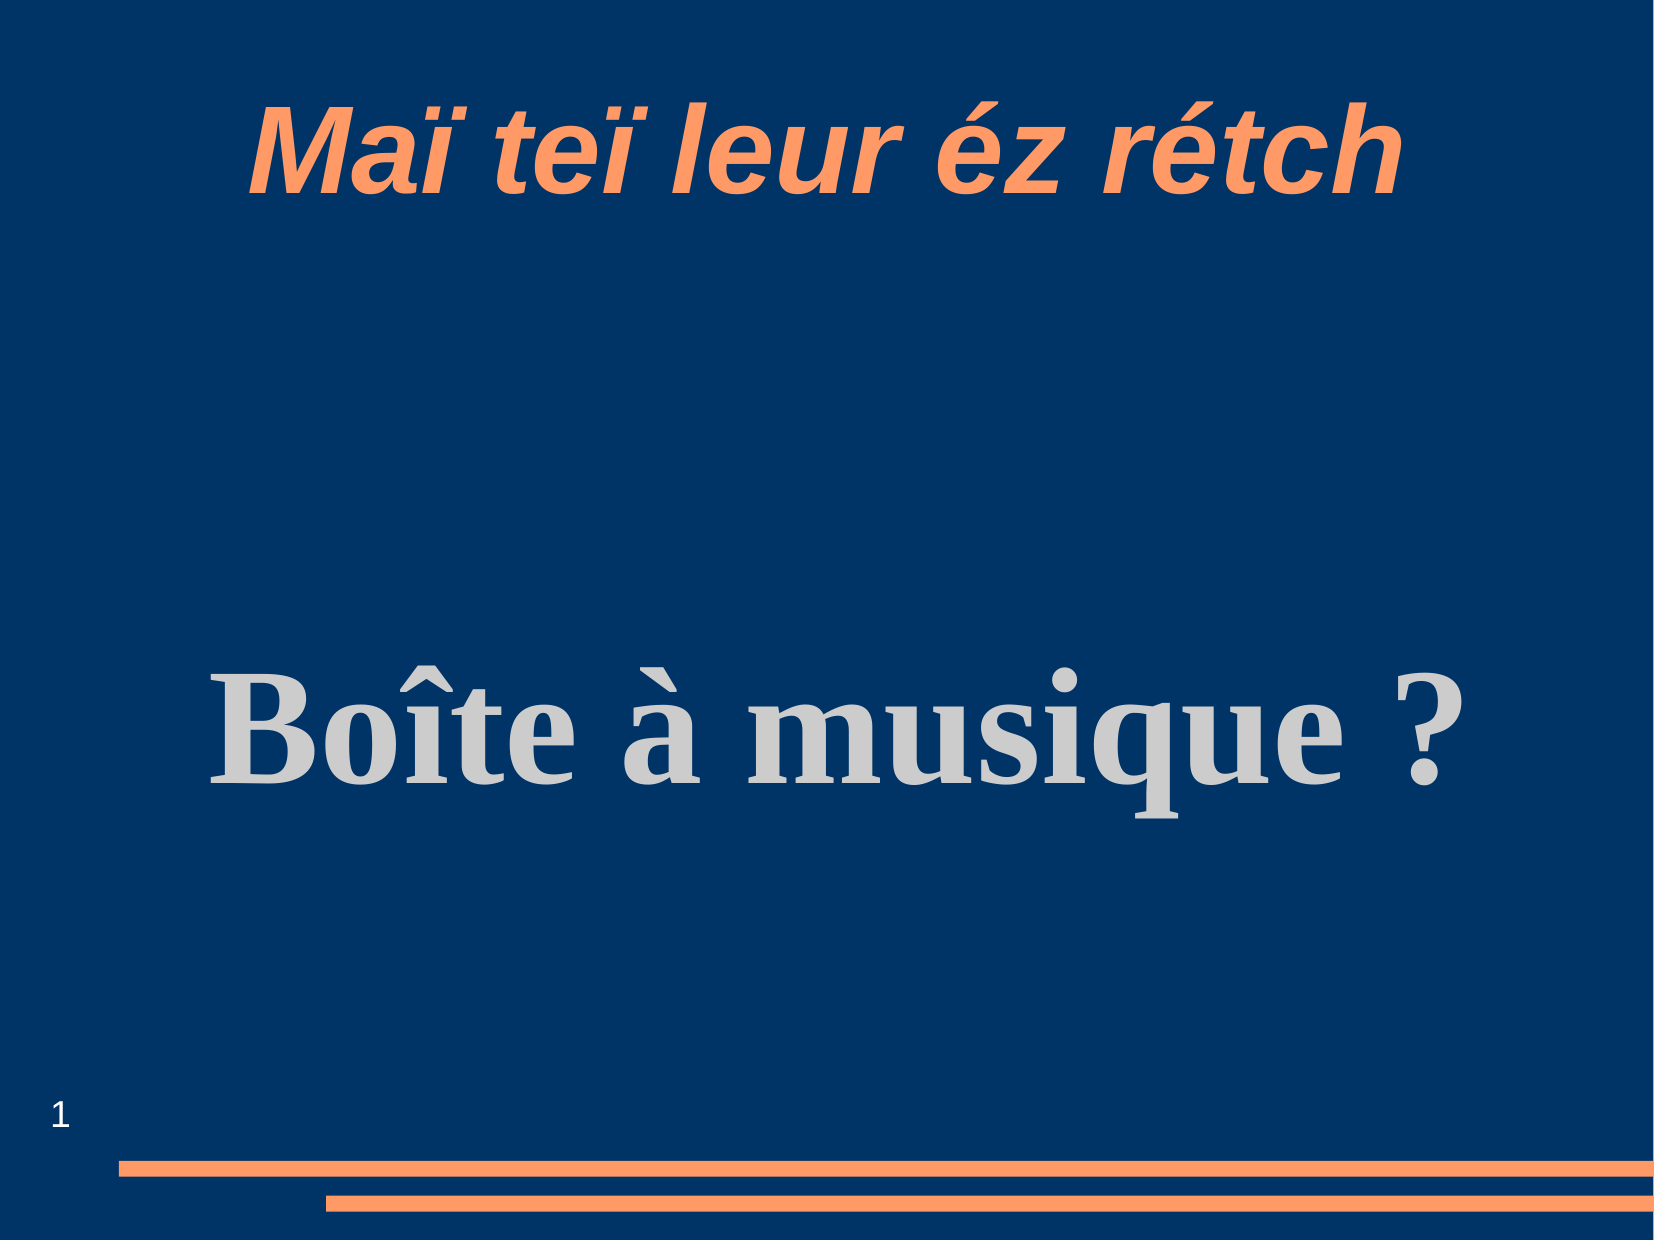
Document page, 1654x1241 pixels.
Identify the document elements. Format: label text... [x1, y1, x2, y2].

subtitle Boîte à musique ? [121, 322, 1561, 1132]
title Maï teï leur éz rétch [121, 46, 1534, 254]
